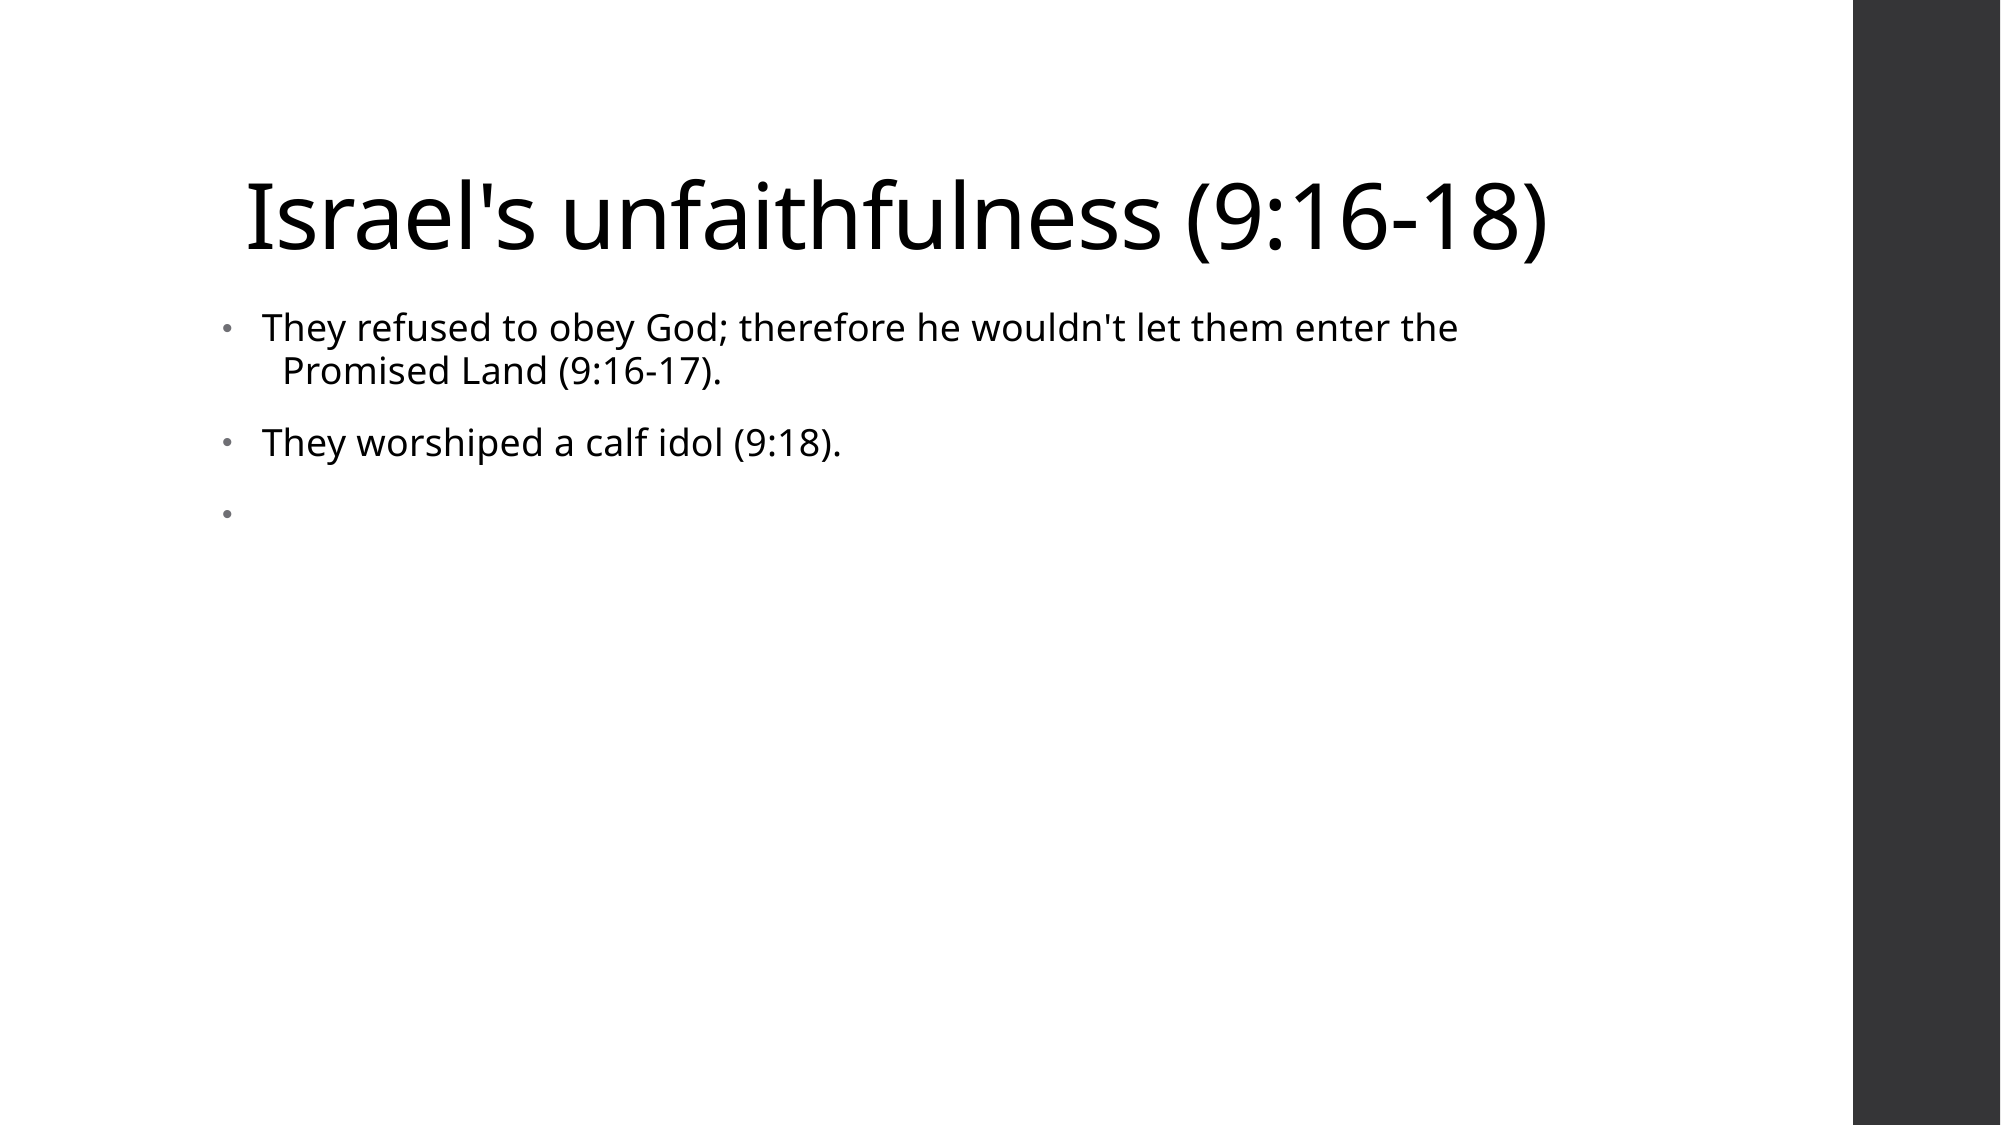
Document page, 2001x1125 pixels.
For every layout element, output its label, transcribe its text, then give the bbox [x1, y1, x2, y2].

list They refused to obey God; therefore he wouldn't let them enter the Promised Land (9:16-17). They worshiped a calf idol (9:18). [206, 299, 1617, 1014]
title Israel's unfaithfulness (9:16-18) [206, 60, 1797, 278]
